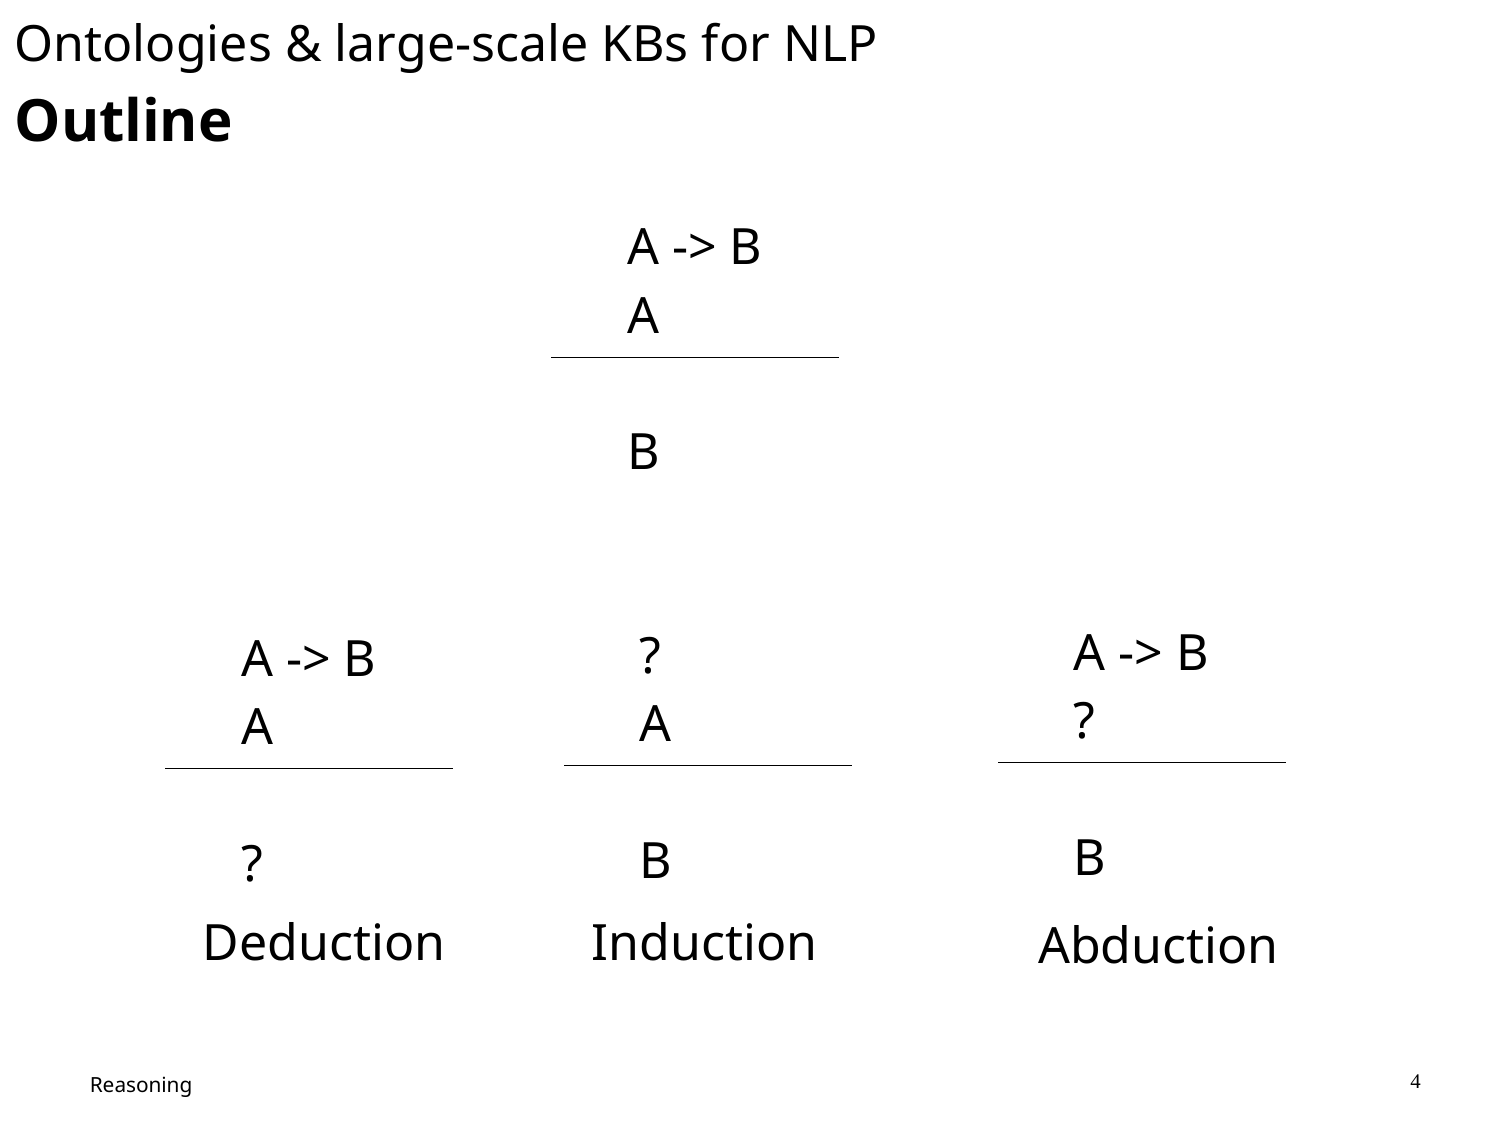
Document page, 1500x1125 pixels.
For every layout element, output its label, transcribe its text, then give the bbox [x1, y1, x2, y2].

text_box Abduction [1023, 902, 1307, 976]
text_box A -> B A ? [226, 769, 417, 864]
text_box A -> B A B [612, 358, 803, 452]
text_box ? A B [624, 612, 690, 765]
text_box A -> B A B [612, 204, 803, 357]
text_box Deduction [188, 899, 475, 973]
text_box A -> B ? B [1058, 609, 1250, 762]
title Ontologies & large-scale KBs for NLP Outline [0, 0, 1500, 157]
text_box A -> B ? B [1058, 763, 1250, 858]
text_box ? A B [624, 766, 690, 861]
text_box Induction [577, 899, 841, 973]
text_box A -> B A ? [226, 615, 417, 768]
